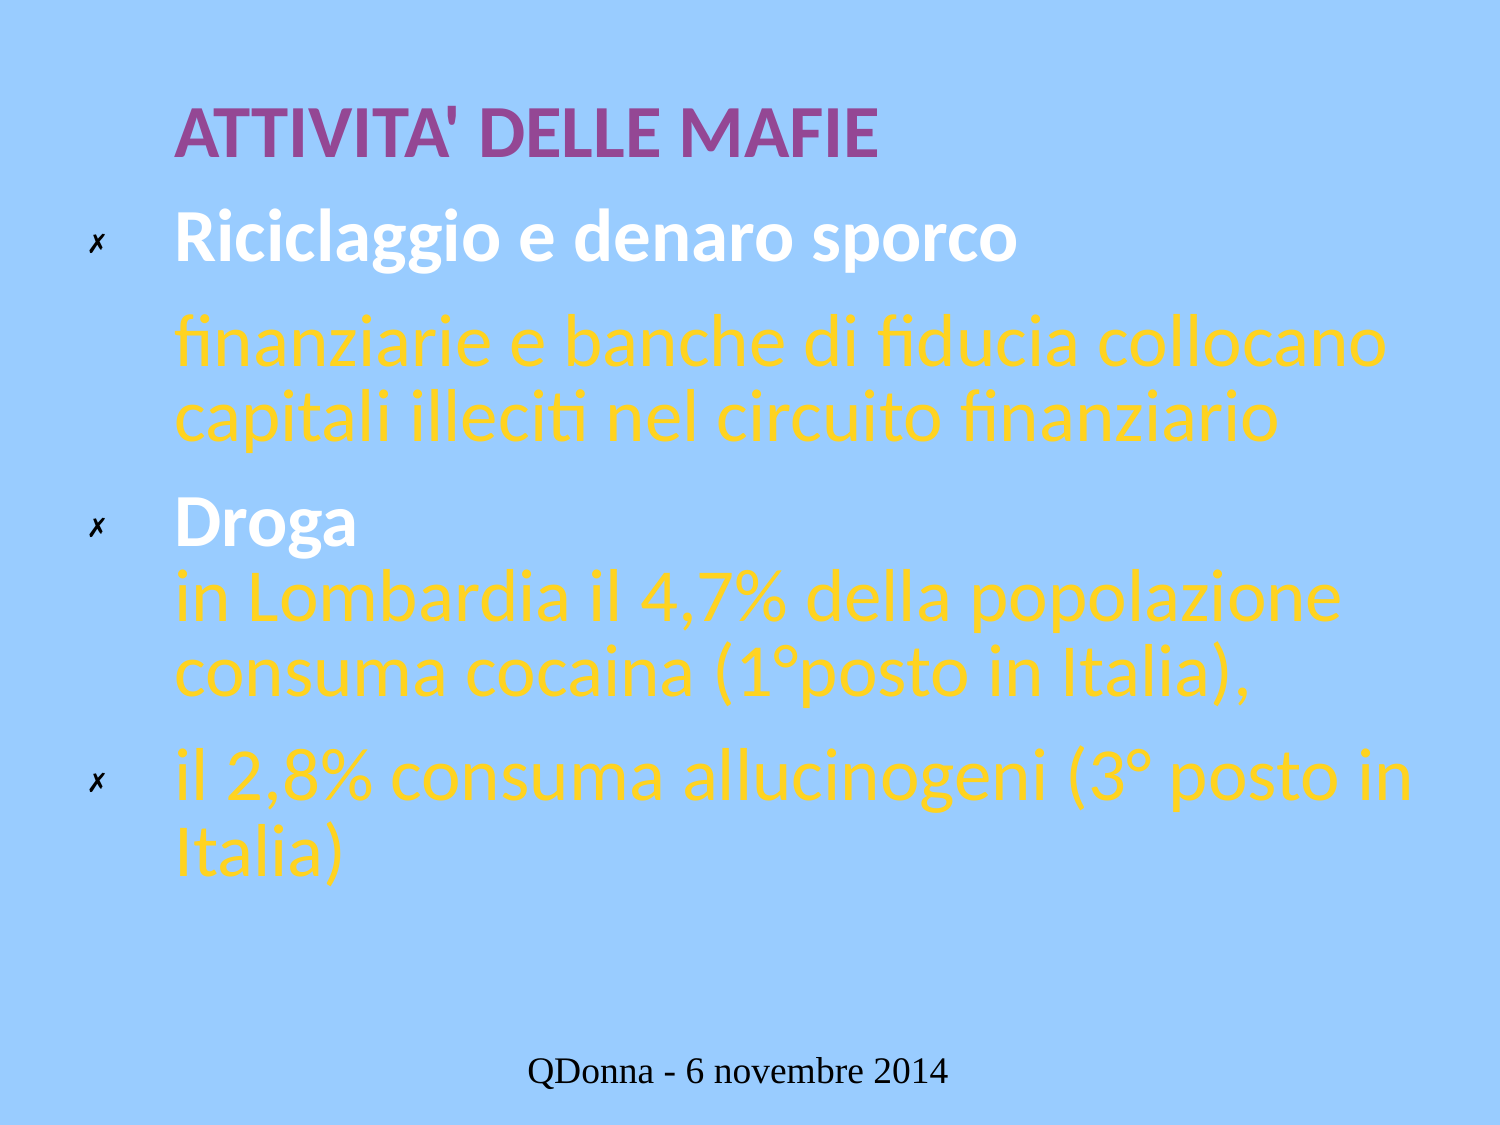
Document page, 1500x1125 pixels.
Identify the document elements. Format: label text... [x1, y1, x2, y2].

list ATTIVITA' DELLE MAFIE Riciclaggio e denaro sporco finanziarie e banche di fiducia collocano capitali illeciti nel circuito finanziario Droga in Lombardia il 4,7% della popolazione consuma cocaina (1°posto in Italia), il 2,8% consuma allucinogeni (3° posto in Italia) [75, 93, 1454, 1043]
